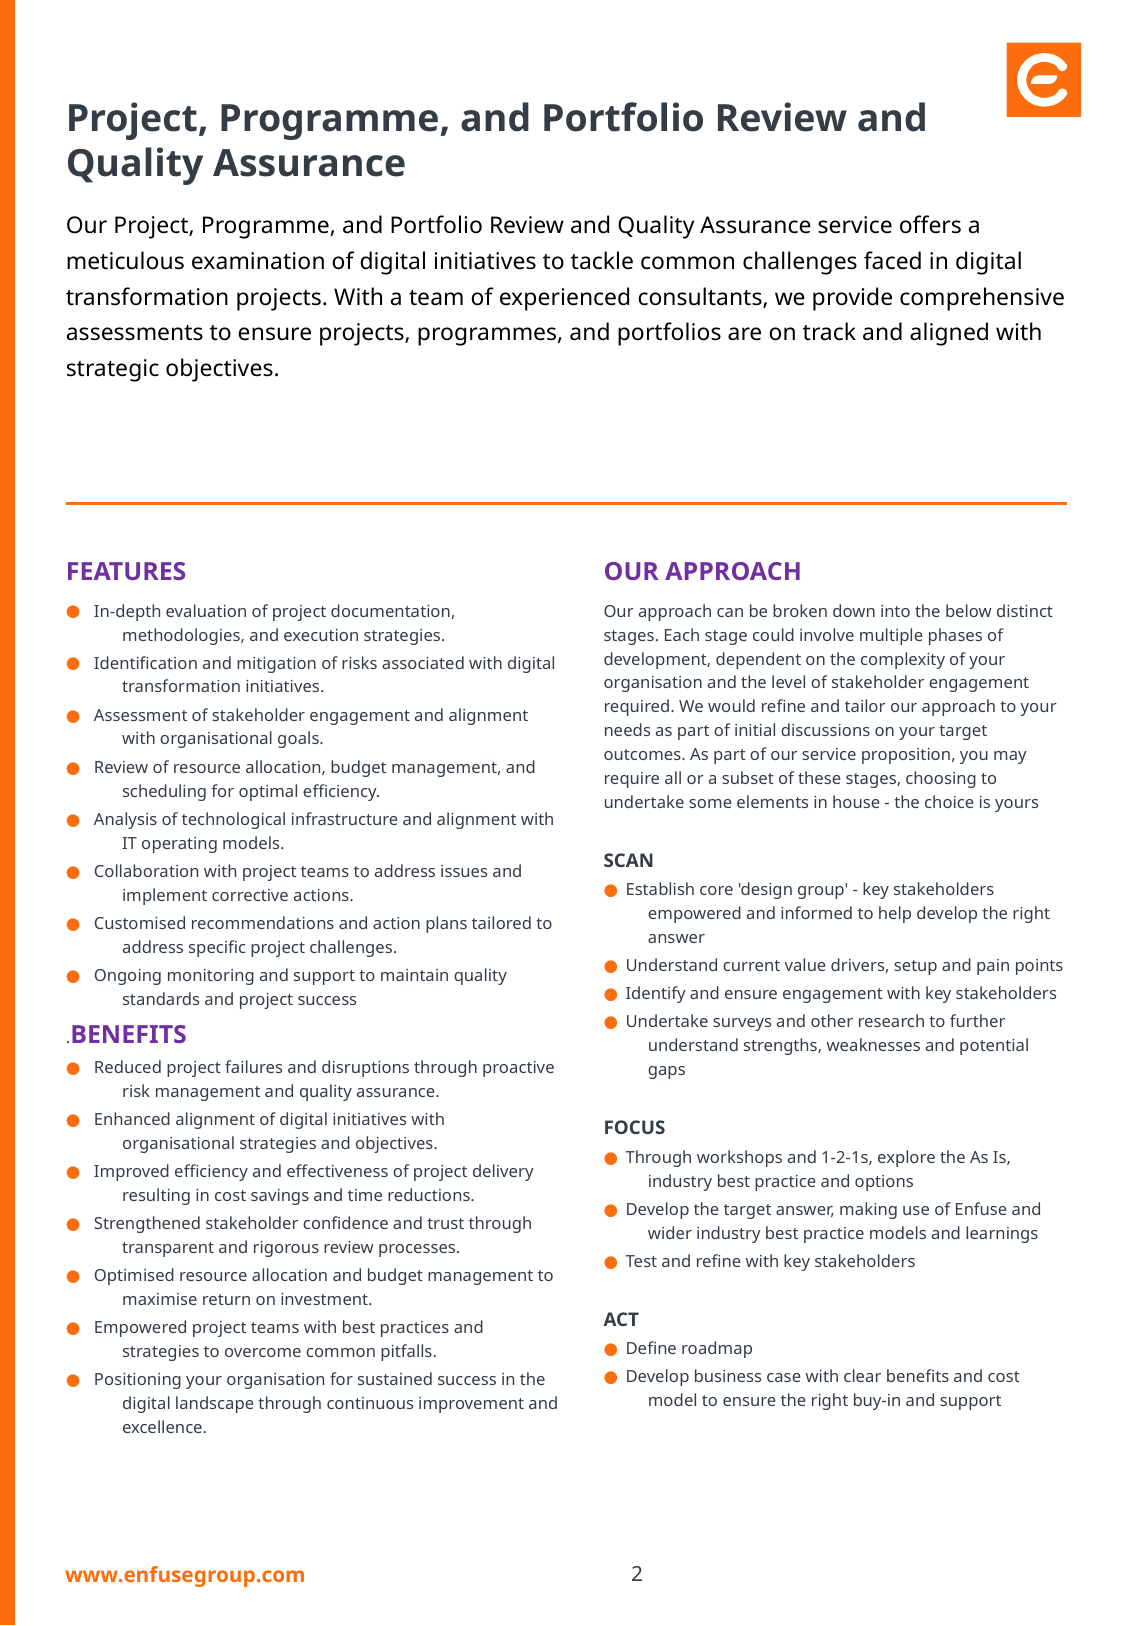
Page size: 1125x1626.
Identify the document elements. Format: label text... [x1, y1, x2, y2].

text_box In-depth evaluation of project documentation, methodologies, and execution strategies. Identification and mitigation of risks associated with digital transformation initiatives. Assessment of stakeholder engagement and alignment with organisational goals. Review of resource allocation, budget management, and scheduling for optimal efficiency. Analysis of technological infrastructure and alignment with IT operating models. Collaboration with project teams to address issues and implement corrective actions. Customised recommendations and action plans tailored to address specific project challenges. Ongoing monitoring and support to maintain quality standards and project success .BENEFITS Reduced project failures and disruptions through proactive risk management and quality assurance. Enhanced alignment of digital initiatives with organisational strategies and objectives. Improved efficiency and effectiveness of project delivery resulting in cost savings and time reductions. Strengthened stakeholder confidence and trust through transparent and rigorous review processes. Optimised resource allocation and budget management to maximise return on investment. Empowered project teams with best practices and strategies to overcome common pitfalls. Positioning your organisation for sustained success in the digital landscape through continuous improvement and excellence. [65, 588, 563, 1485]
text_box Project, Programme, and Portfolio Review and Quality Assurance [65, 86, 939, 189]
text_box Our Project, Programme, and Portfolio Review and Quality Assurance service offers a meticulous examination of digital initiatives to tackle common challenges faced in digital transformation projects. With a team of experienced consultants, we provide comprehensive assessments to ensure projects, programmes, and portfolios are on track and aligned with strategic objectives. [65, 194, 1068, 297]
text_box OUR APPROACH [603, 542, 1068, 594]
text_box FEATURES [65, 542, 530, 594]
text_box Our approach can be broken down into the below distinct stages. Each stage could involve multiple phases of development, dependent on the complexity of your organisation and the level of stakeholder engagement required. We would refine and tailor our approach to your needs as part of initial discussions on your target outcomes. As part of our service proposition, you may require all or a subset of these stages, choosing to undertake some elements in house - the choice is yours SCAN Establish core 'design group' - key stakeholders empowered and informed to help develop the right answer Understand current value drivers, setup and pain points Identify and ensure engagement with key stakeholders Undertake surveys and other research to further understand strengths, weaknesses and potential gaps FOCUS Through workshops and 1-2-1s, explore the As Is, industry best practice and options Develop the target answer, making use of Enfuse and wider industry best practice models and learnings Test and refine with key stakeholders ACT Define roadmap Develop business case with clear benefits and cost model to ensure the right buy-in and support [603, 594, 1068, 1485]
